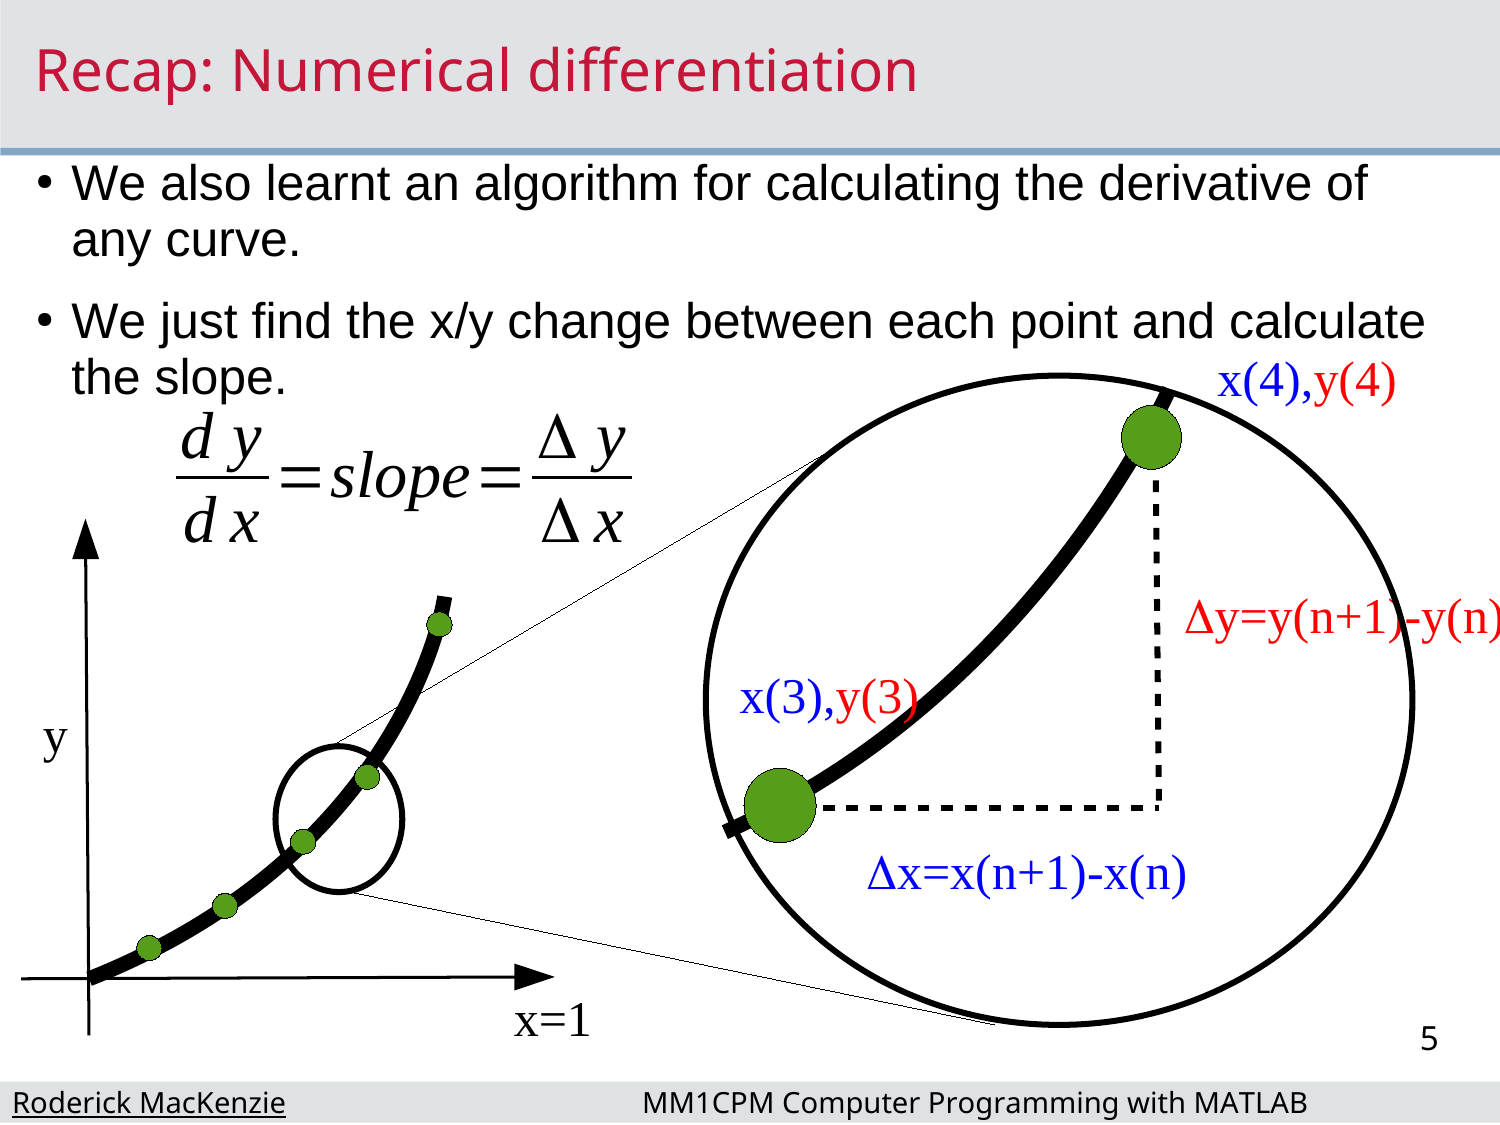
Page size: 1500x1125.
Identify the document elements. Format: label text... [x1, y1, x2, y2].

text_box [743, 768, 817, 843]
text_box [136, 935, 163, 961]
text_box [212, 893, 238, 919]
text_box x=1 [498, 978, 607, 1054]
chart [166, 406, 642, 557]
text_box [426, 611, 453, 637]
text_box [1121, 406, 1182, 470]
text_box Dy=y(n+1)-y(n) [1169, 576, 1405, 651]
text_box x(3),y(3) [724, 656, 935, 732]
title Recap: Numerical differentiation [19, 16, 1257, 122]
text_box Dy=y(n+1)-y(n) [1390, 576, 1500, 651]
text_box y [28, 695, 84, 770]
text_box [290, 829, 316, 855]
text_box x(4),y(4) [1202, 406, 1413, 414]
text_box [354, 764, 380, 790]
text_box <number> [1405, 1010, 1500, 1081]
list We also learnt an algorithm for calculating the derivative of any curve. We just find the x/y change between each point and calculate the slope. [35, 154, 1460, 406]
text_box Dx=x(n+1)-x(n) [851, 832, 1203, 907]
